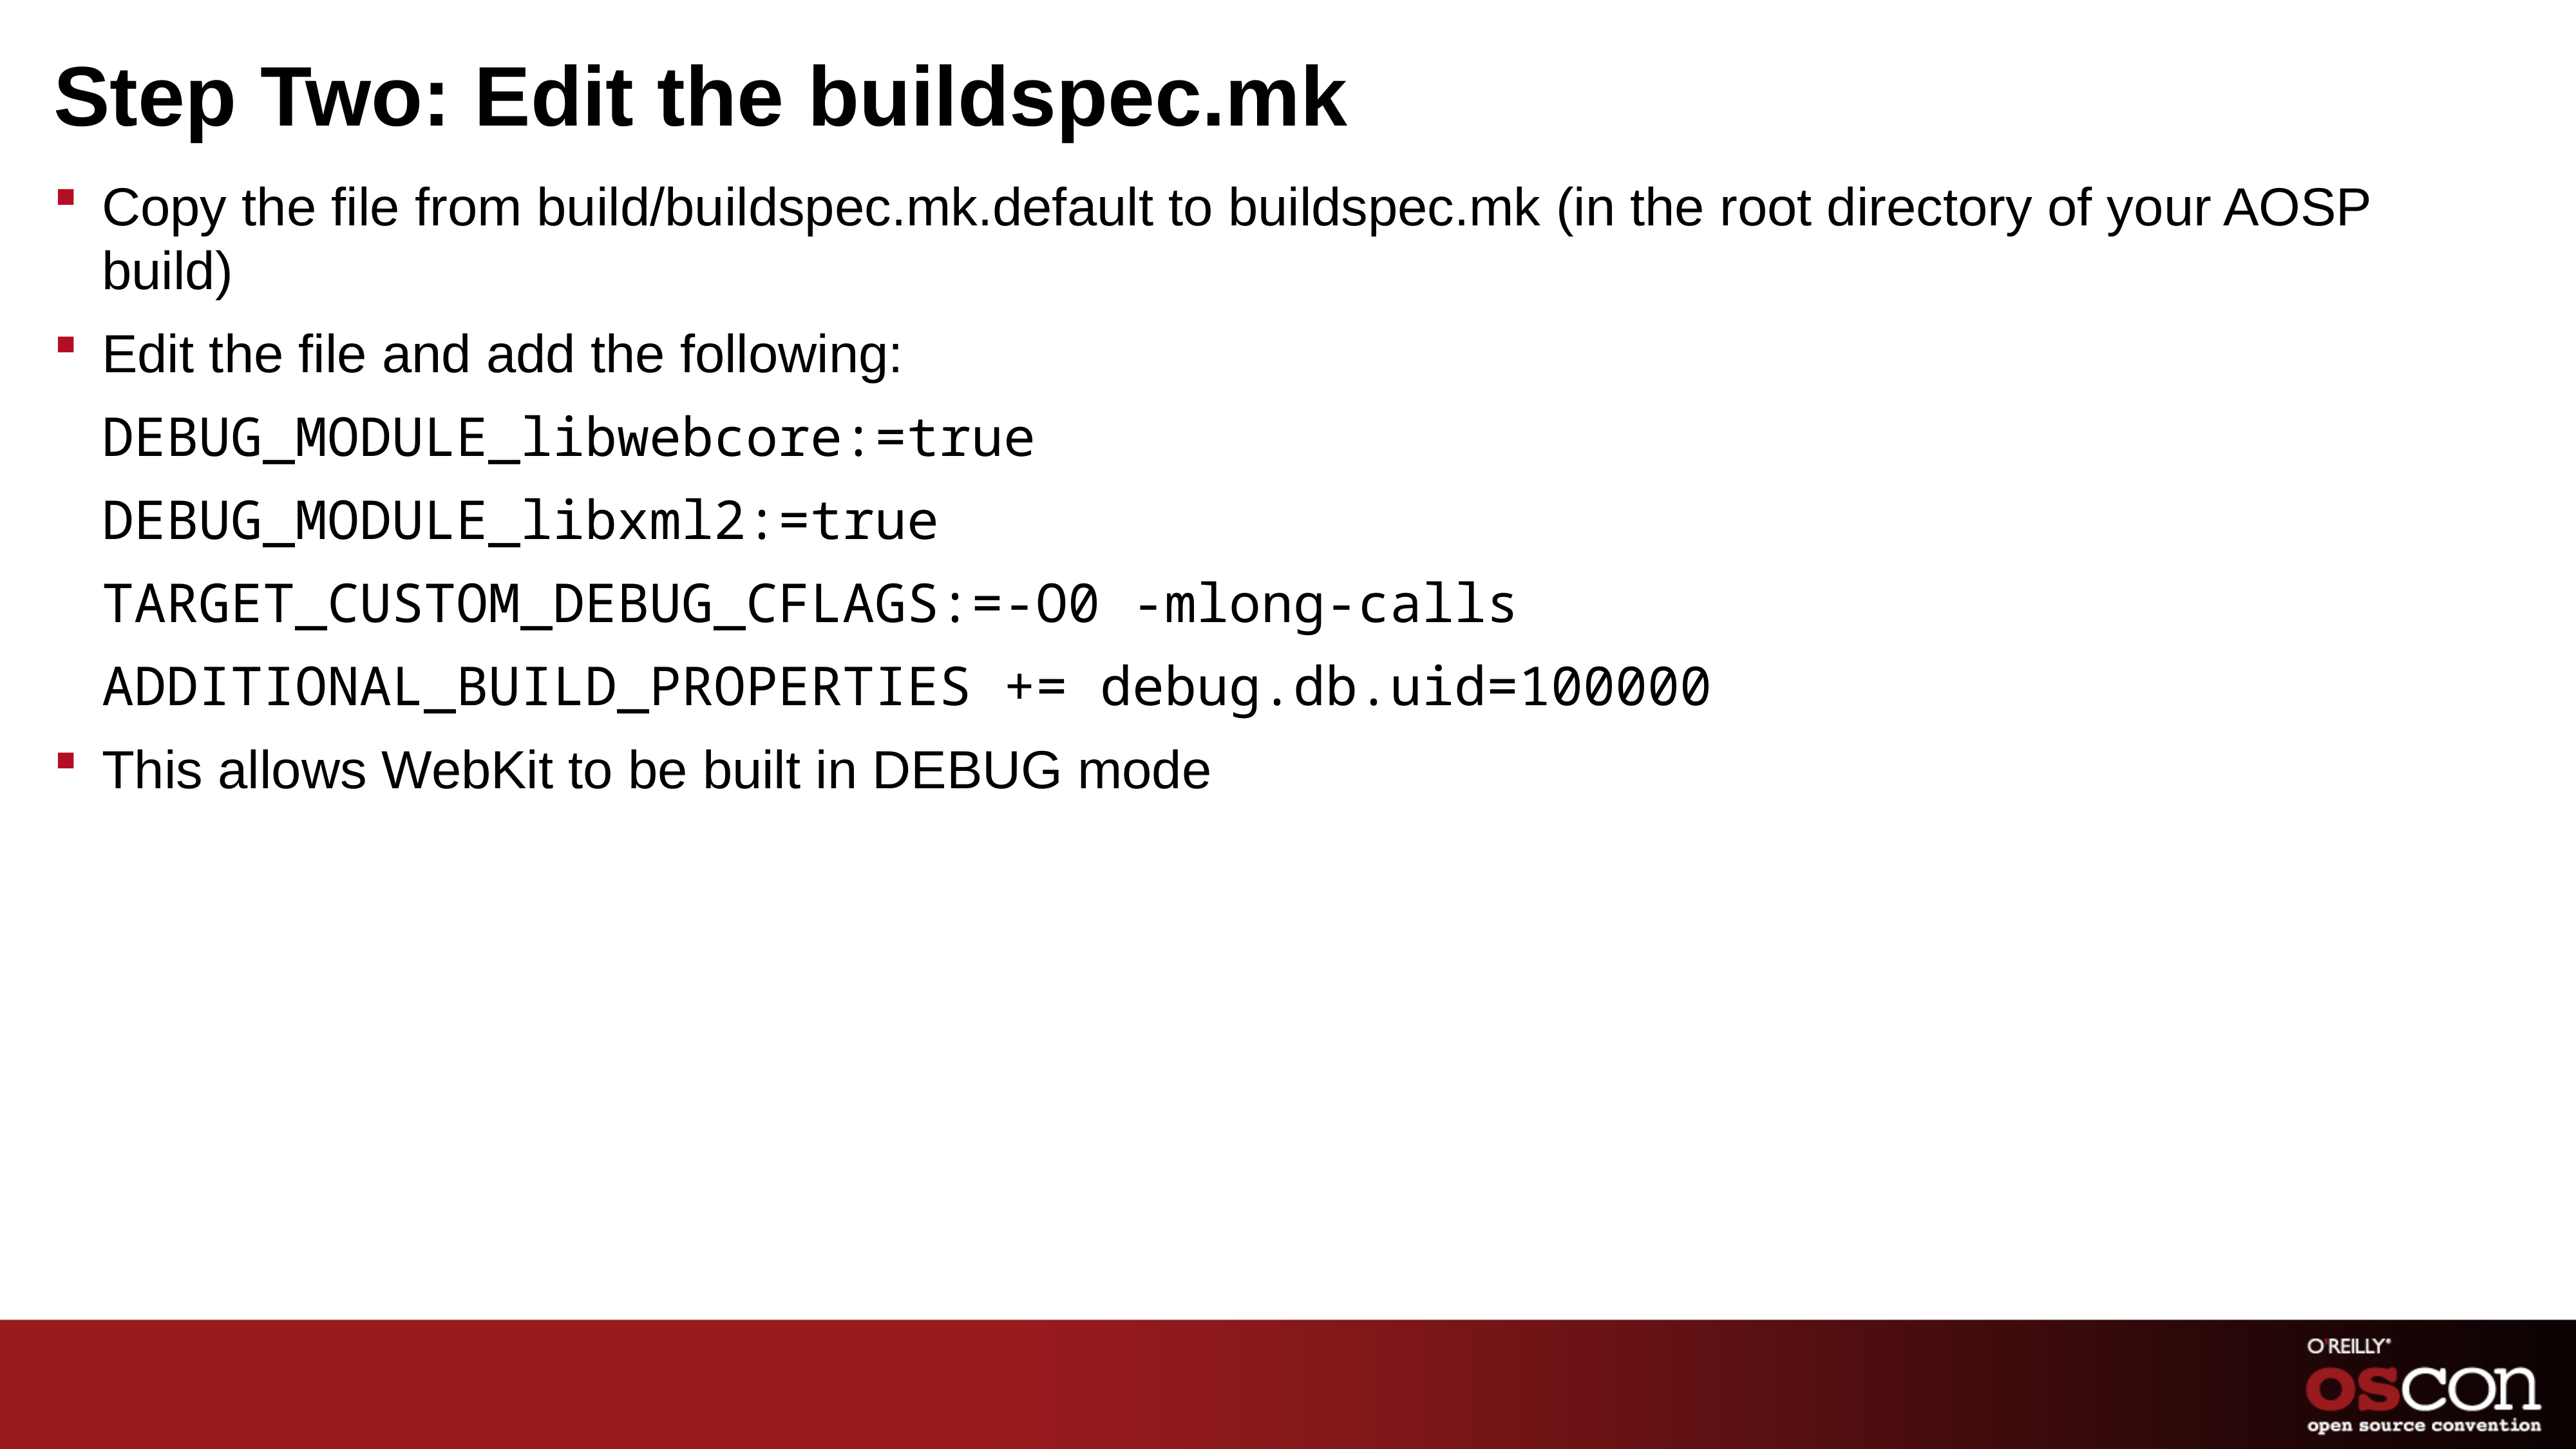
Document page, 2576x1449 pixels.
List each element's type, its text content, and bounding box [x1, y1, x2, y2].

title Step Two: Edit the buildspec.mk [48, 17, 2514, 166]
picture [0, 0, 2576, 1449]
list Copy the file from build/buildspec.mk.default to buildspec.mk (in the root directory of your AOSP build) Edit the file and add the following: DEBUG_MODULE_libwebcore:=true DEBUG_MODULE_libxml2:=true TARGET_CUSTOM_DEBUG_CFLAGS:=-O0 -mlong-calls ADDITIONAL_BUILD_PROPERTIES += debug.db.uid=100000 This allows WebKit to be built in DEBUG mode [48, 166, 2514, 1135]
